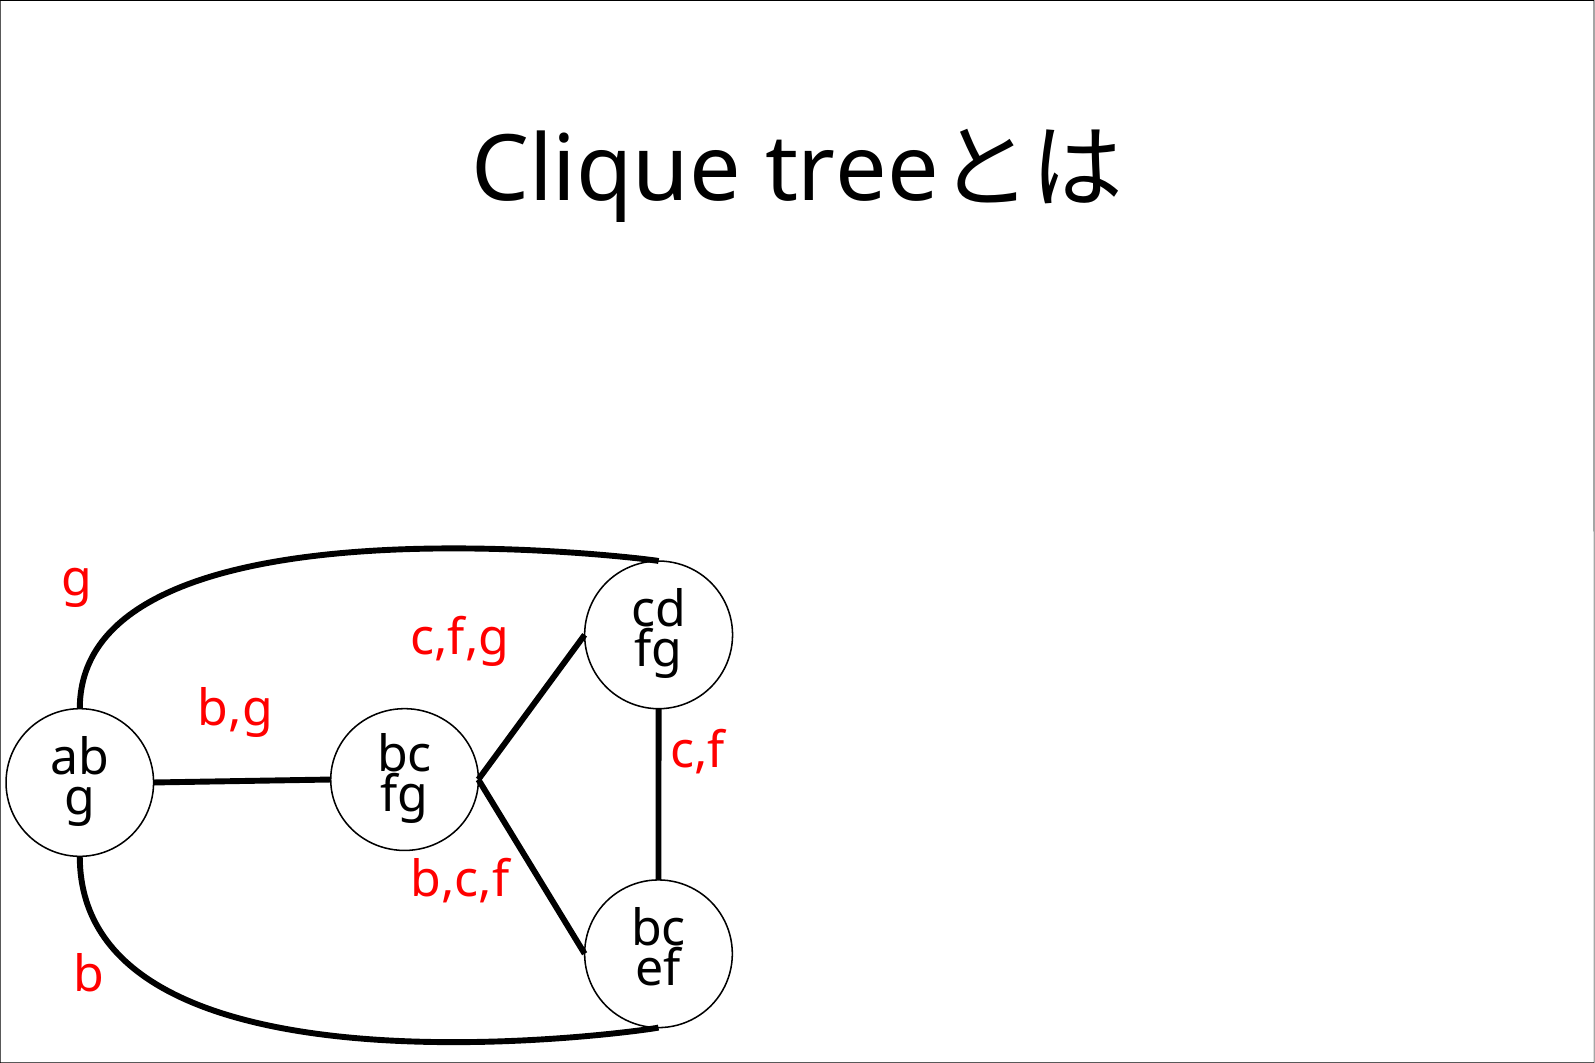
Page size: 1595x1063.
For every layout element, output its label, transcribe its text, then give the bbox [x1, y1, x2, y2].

text_box <番号> [322, 944, 620, 1018]
text_box c,f,g [395, 620, 603, 685]
text_box b,c,f [395, 862, 573, 928]
text_box bc ef [584, 880, 733, 1028]
text_box b [59, 956, 114, 1022]
text_box g [17, 561, 136, 626]
title Clique treeとは [117, 77, 1478, 275]
text_box c,f [655, 732, 774, 798]
text_box cd fg [586, 561, 733, 709]
text_box b,g [183, 691, 302, 756]
text_box bc fg [330, 708, 479, 851]
text_box abg [6, 708, 154, 857]
